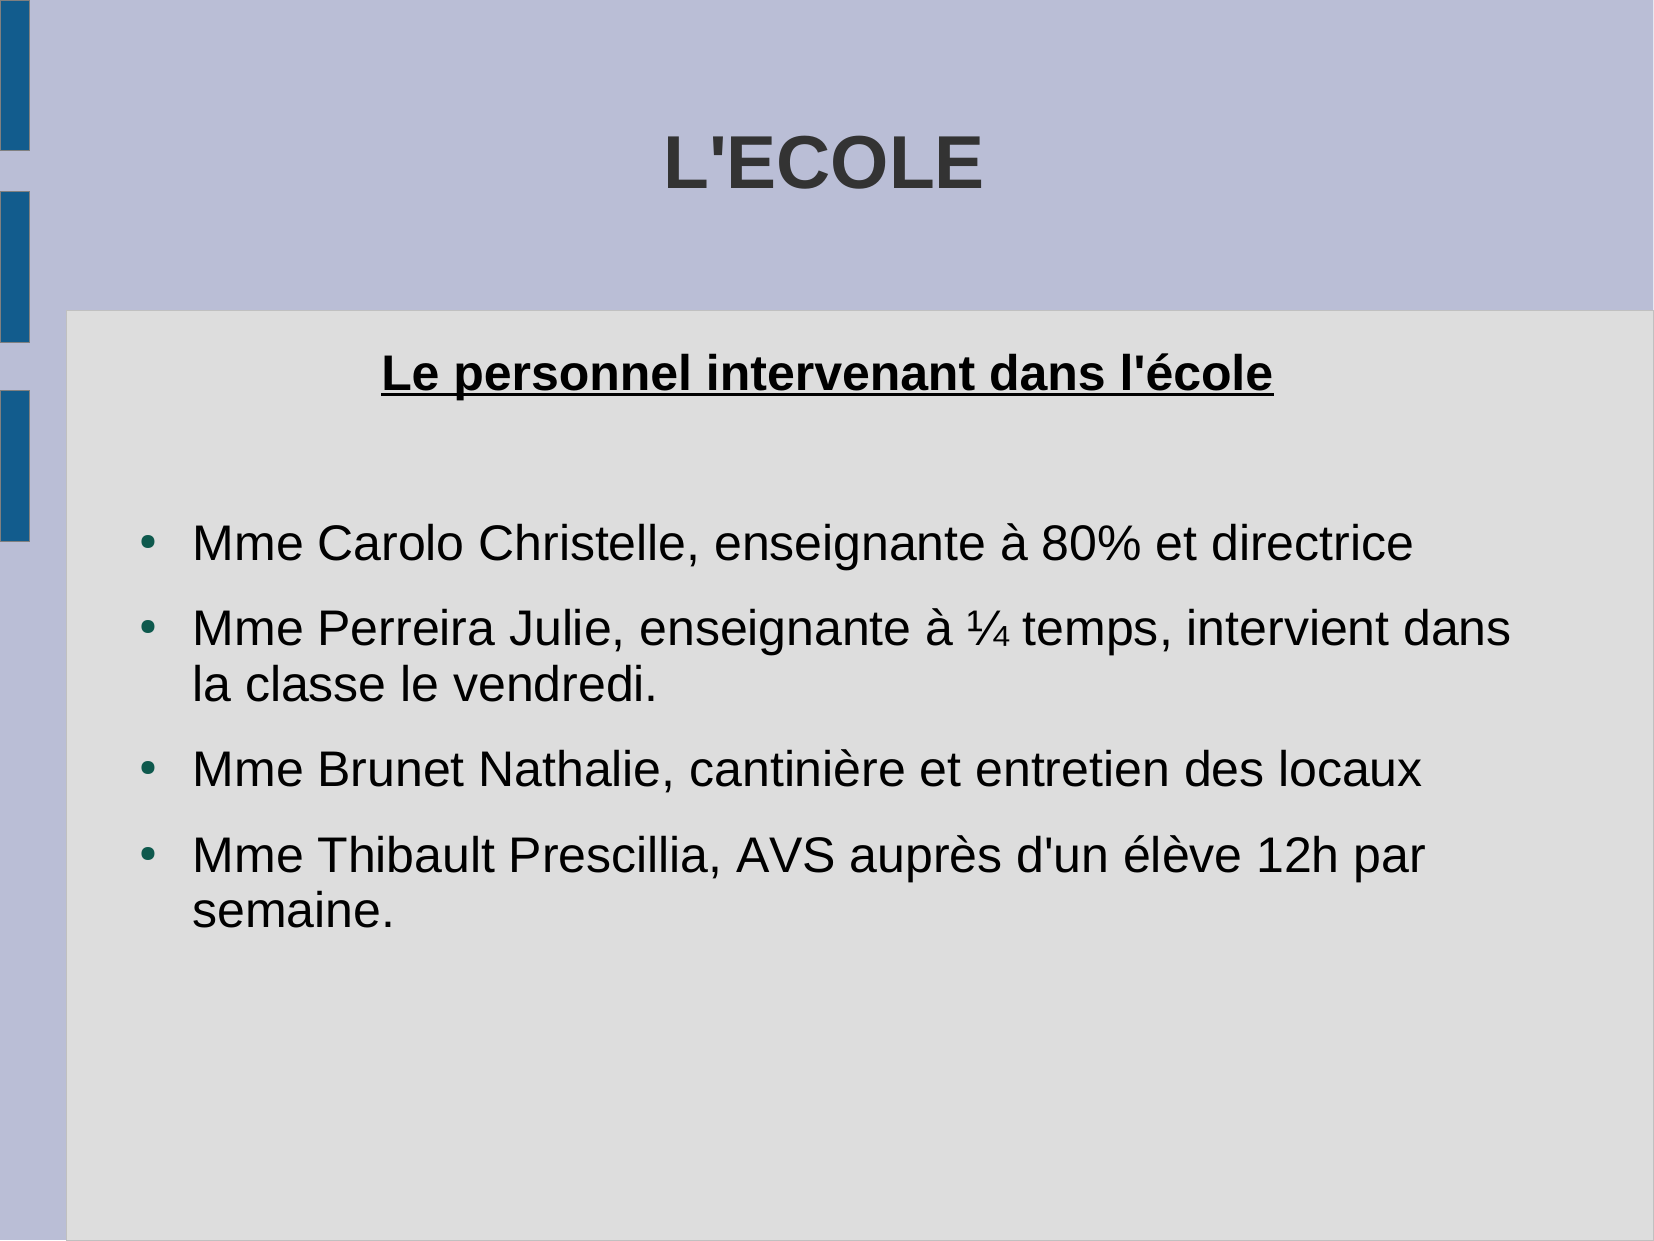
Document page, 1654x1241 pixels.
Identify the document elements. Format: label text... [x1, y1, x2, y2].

title L'ECOLE [118, 59, 1531, 267]
list Le personnel intervenant dans l'école Mme Carolo Christelle, enseignante à 80% et directrice Mme Perreira Julie, enseignante à ¼ temps, intervient dans la classe le vendredi. Mme Brunet Nathalie, cantinière et entretien des locaux Mme Thibault Prescillia, AVS auprès d'un élève 12h par semaine. [121, 344, 1534, 1127]
